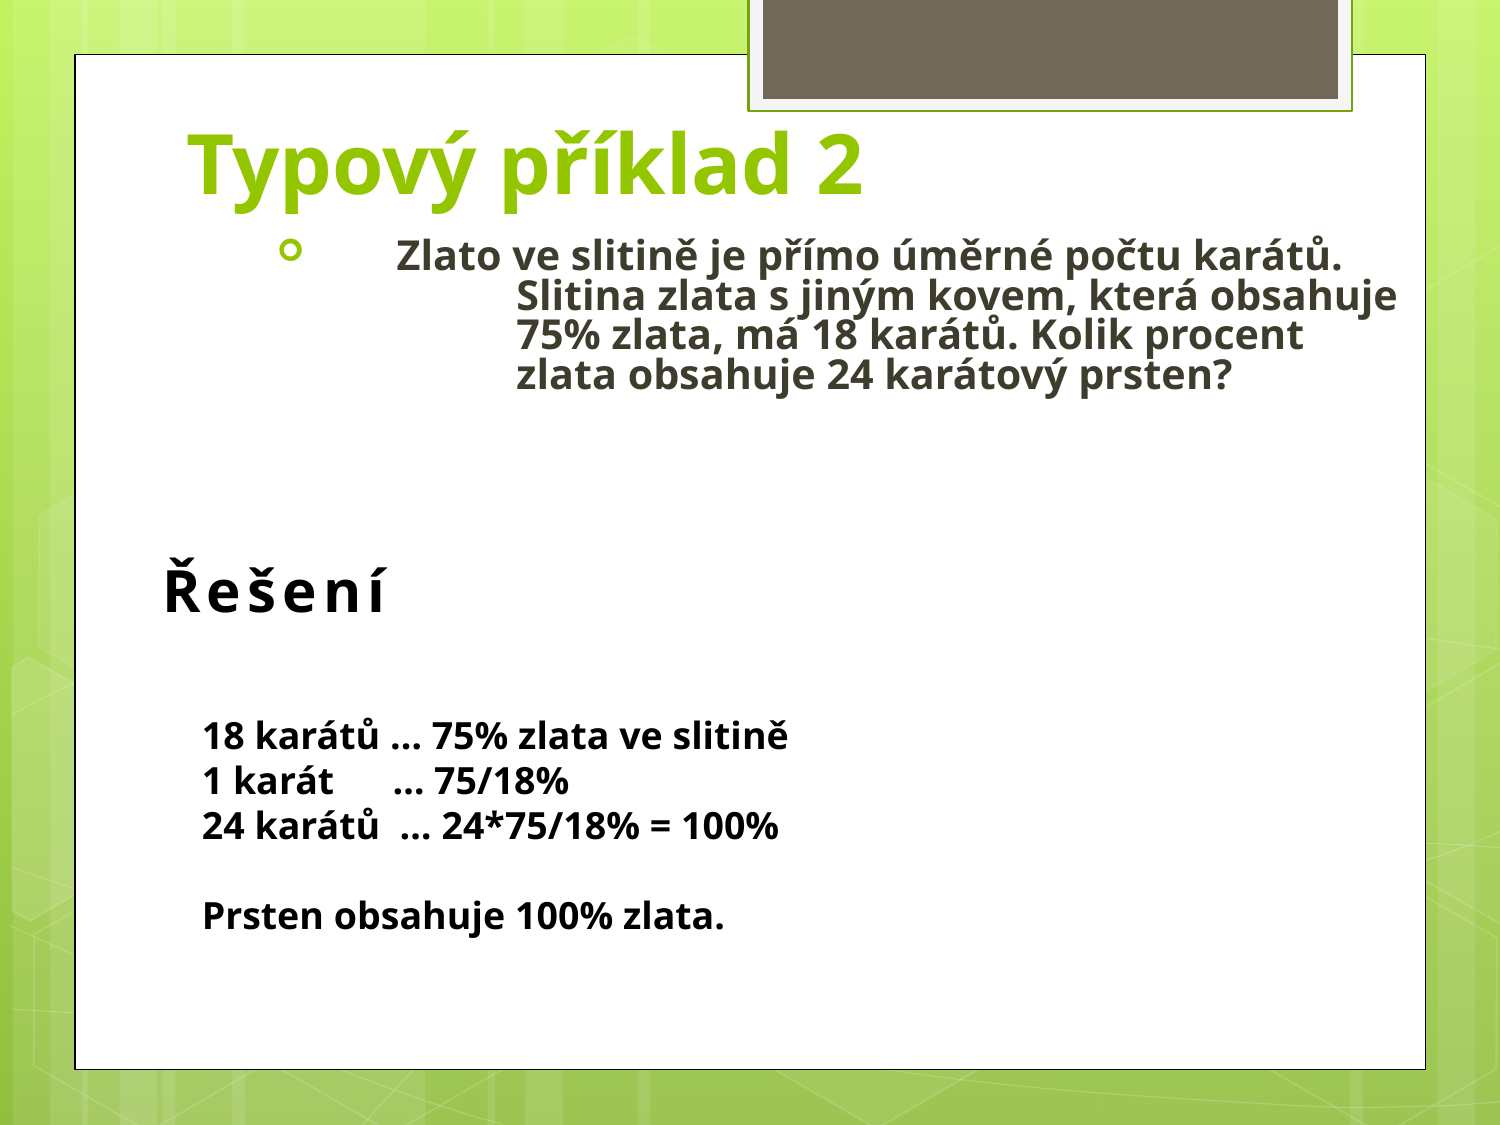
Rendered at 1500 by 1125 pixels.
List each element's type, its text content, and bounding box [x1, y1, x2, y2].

list Zlato ve slitině je přímo úměrné počtu karátů. Slitina zlata s jiným kovem, která obsahuje 75% zlata, má 18 karátů. Kolik procent zlata obsahuje 24 karátový prsten? [76, 231, 1427, 426]
title Typový příklad 2 [171, 30, 1415, 219]
text_box Řešení [147, 546, 401, 631]
text_box 18 karátů … 75% zlata ve slitině 1 karát … 75/18% 24 karátů … 24*75/18% = 100% Prsten obsahuje 100% zlata. [186, 704, 1345, 947]
